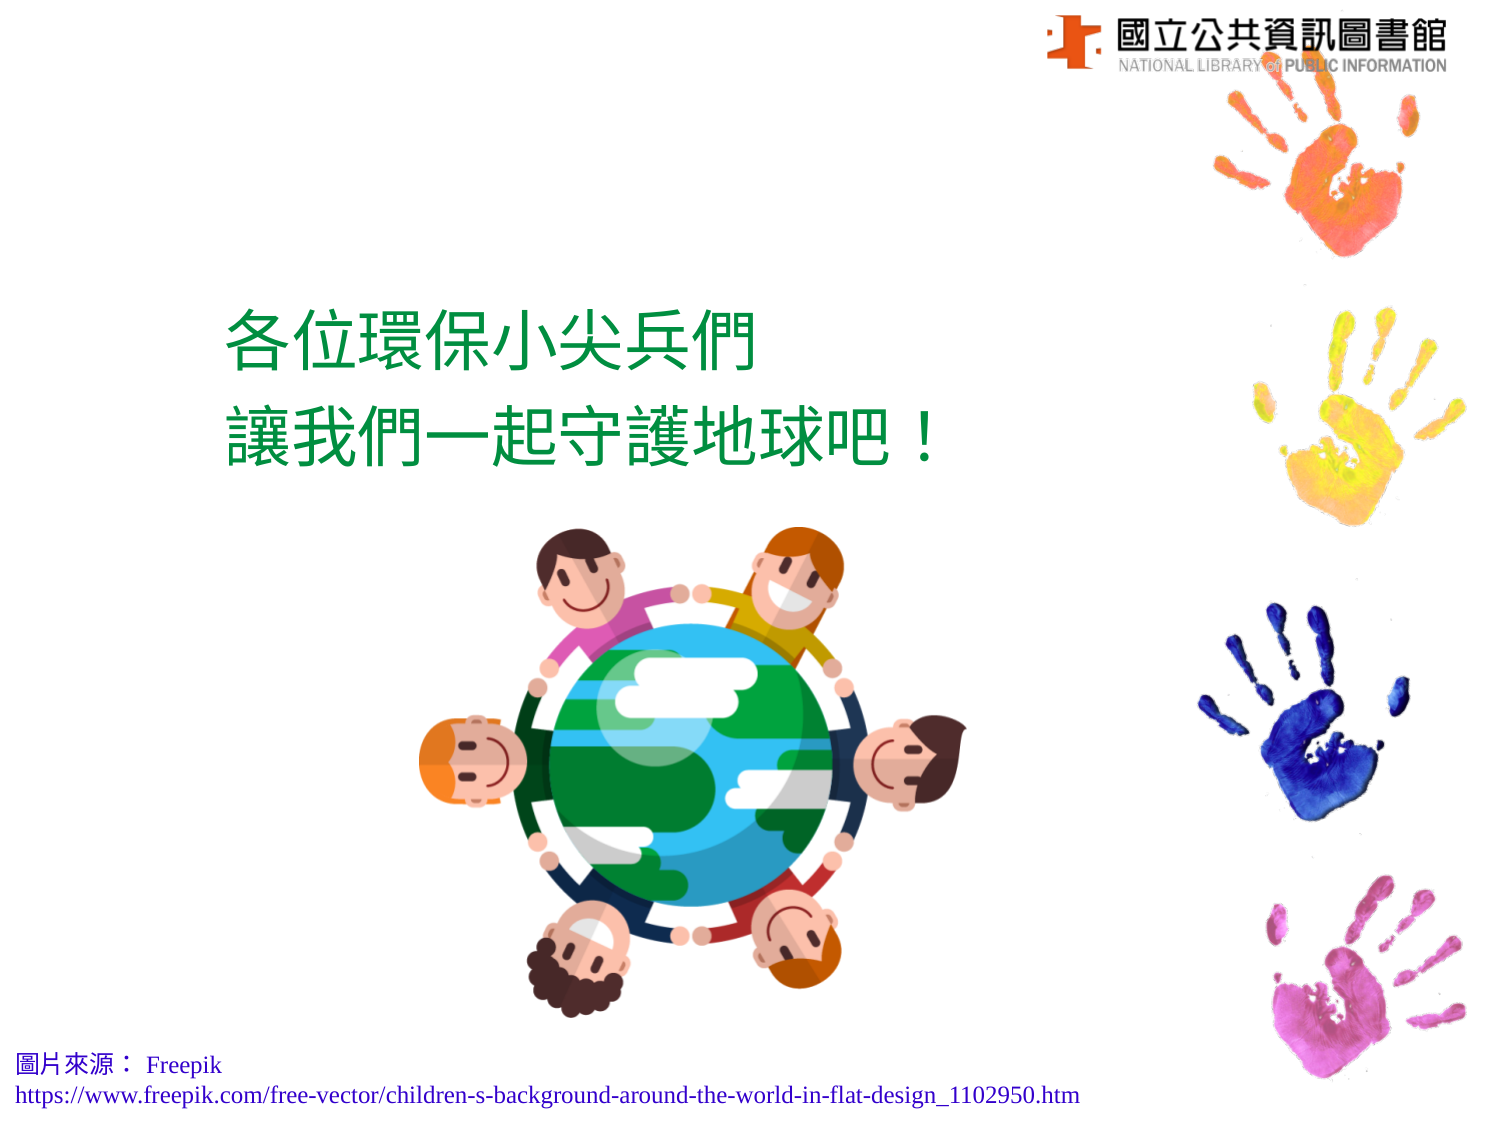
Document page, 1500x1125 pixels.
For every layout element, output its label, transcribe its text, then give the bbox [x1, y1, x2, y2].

picture [419, 527, 967, 1018]
list 各位環保小尖兵們 讓我們一起守護地球吧！ [76, 290, 1500, 516]
text_box 圖片來源：Freepik https://www.freepik.com/free-vector/children-s-background-around-the-world-in-flat-design_1102950.htm [0, 1040, 1205, 1117]
